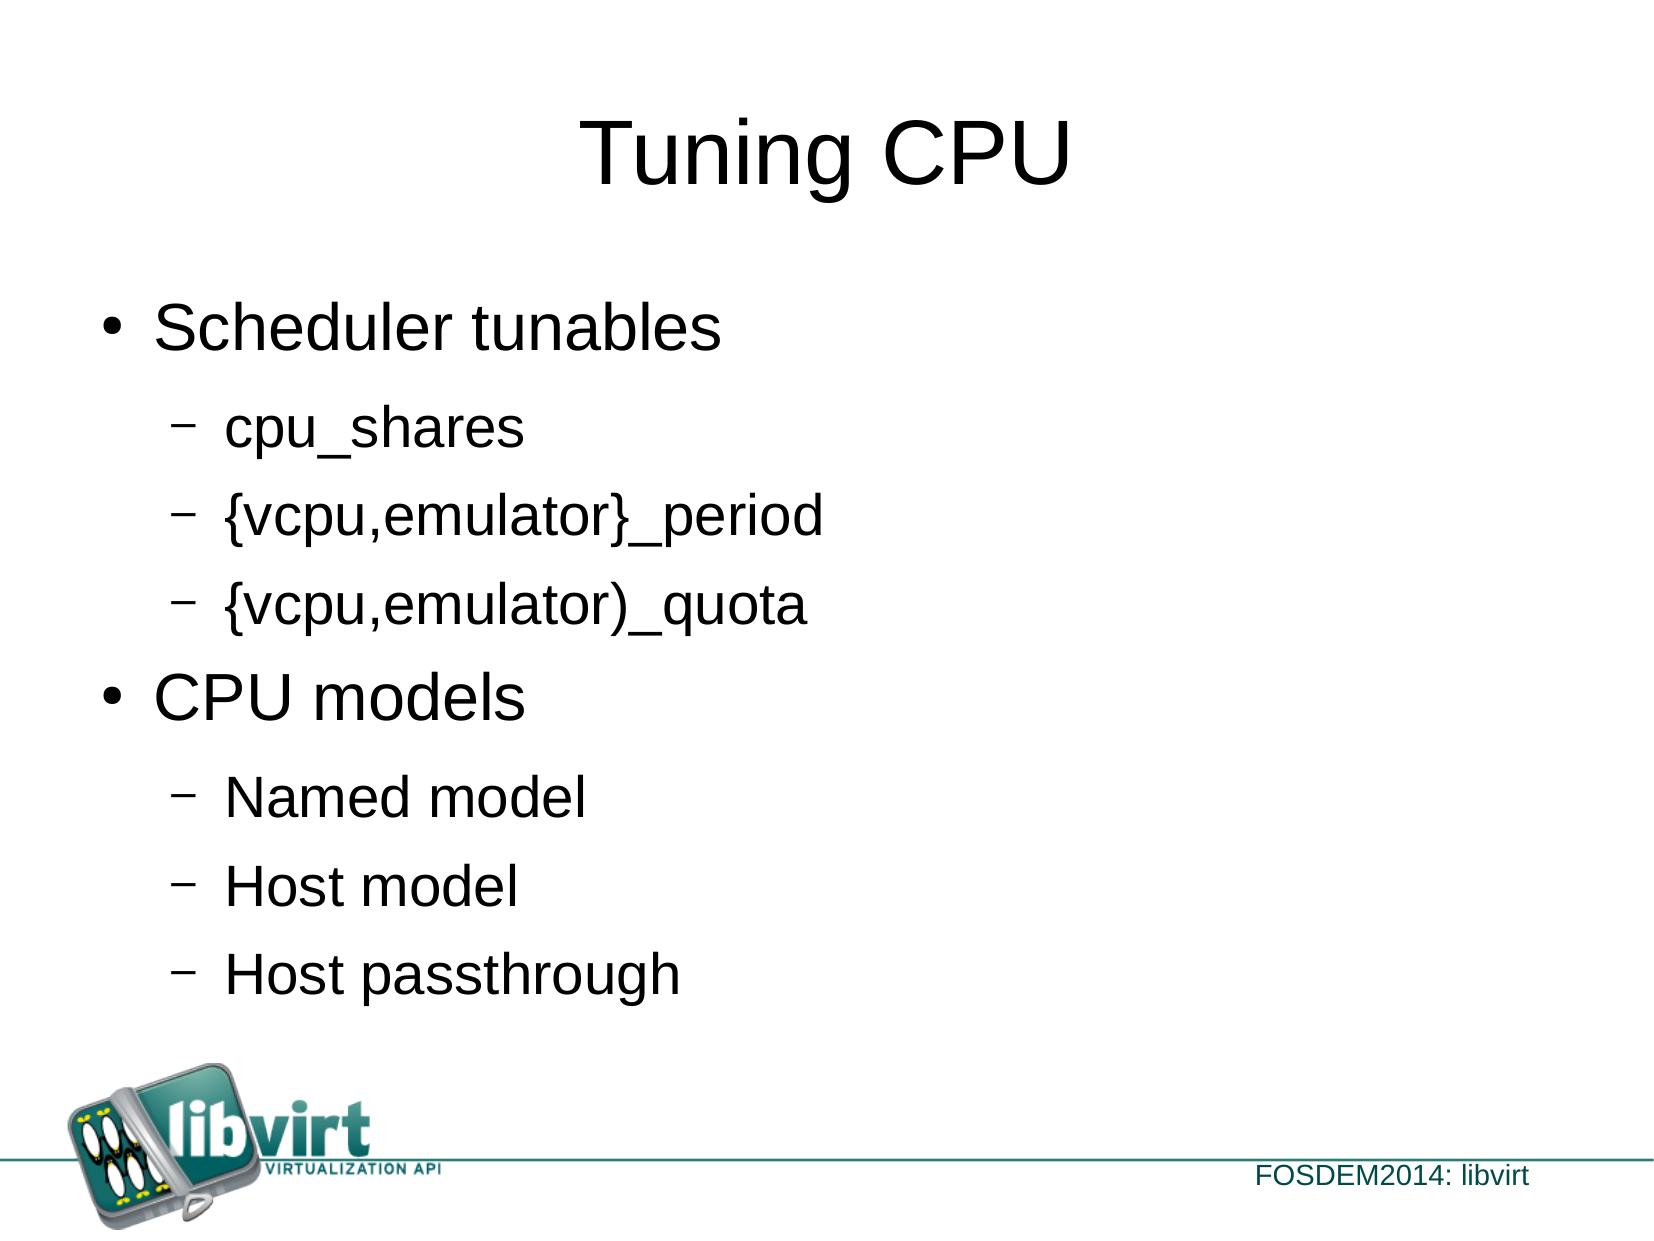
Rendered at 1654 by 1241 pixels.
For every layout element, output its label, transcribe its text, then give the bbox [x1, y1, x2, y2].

title Tuning CPU [82, 49, 1571, 257]
list Scheduler tunables cpu_shares {vcpu,emulator}_period {vcpu,emulator)_quota CPU models Named model Host model Host passthrough [82, 290, 1571, 1010]
picture [0, 1063, 1654, 1230]
